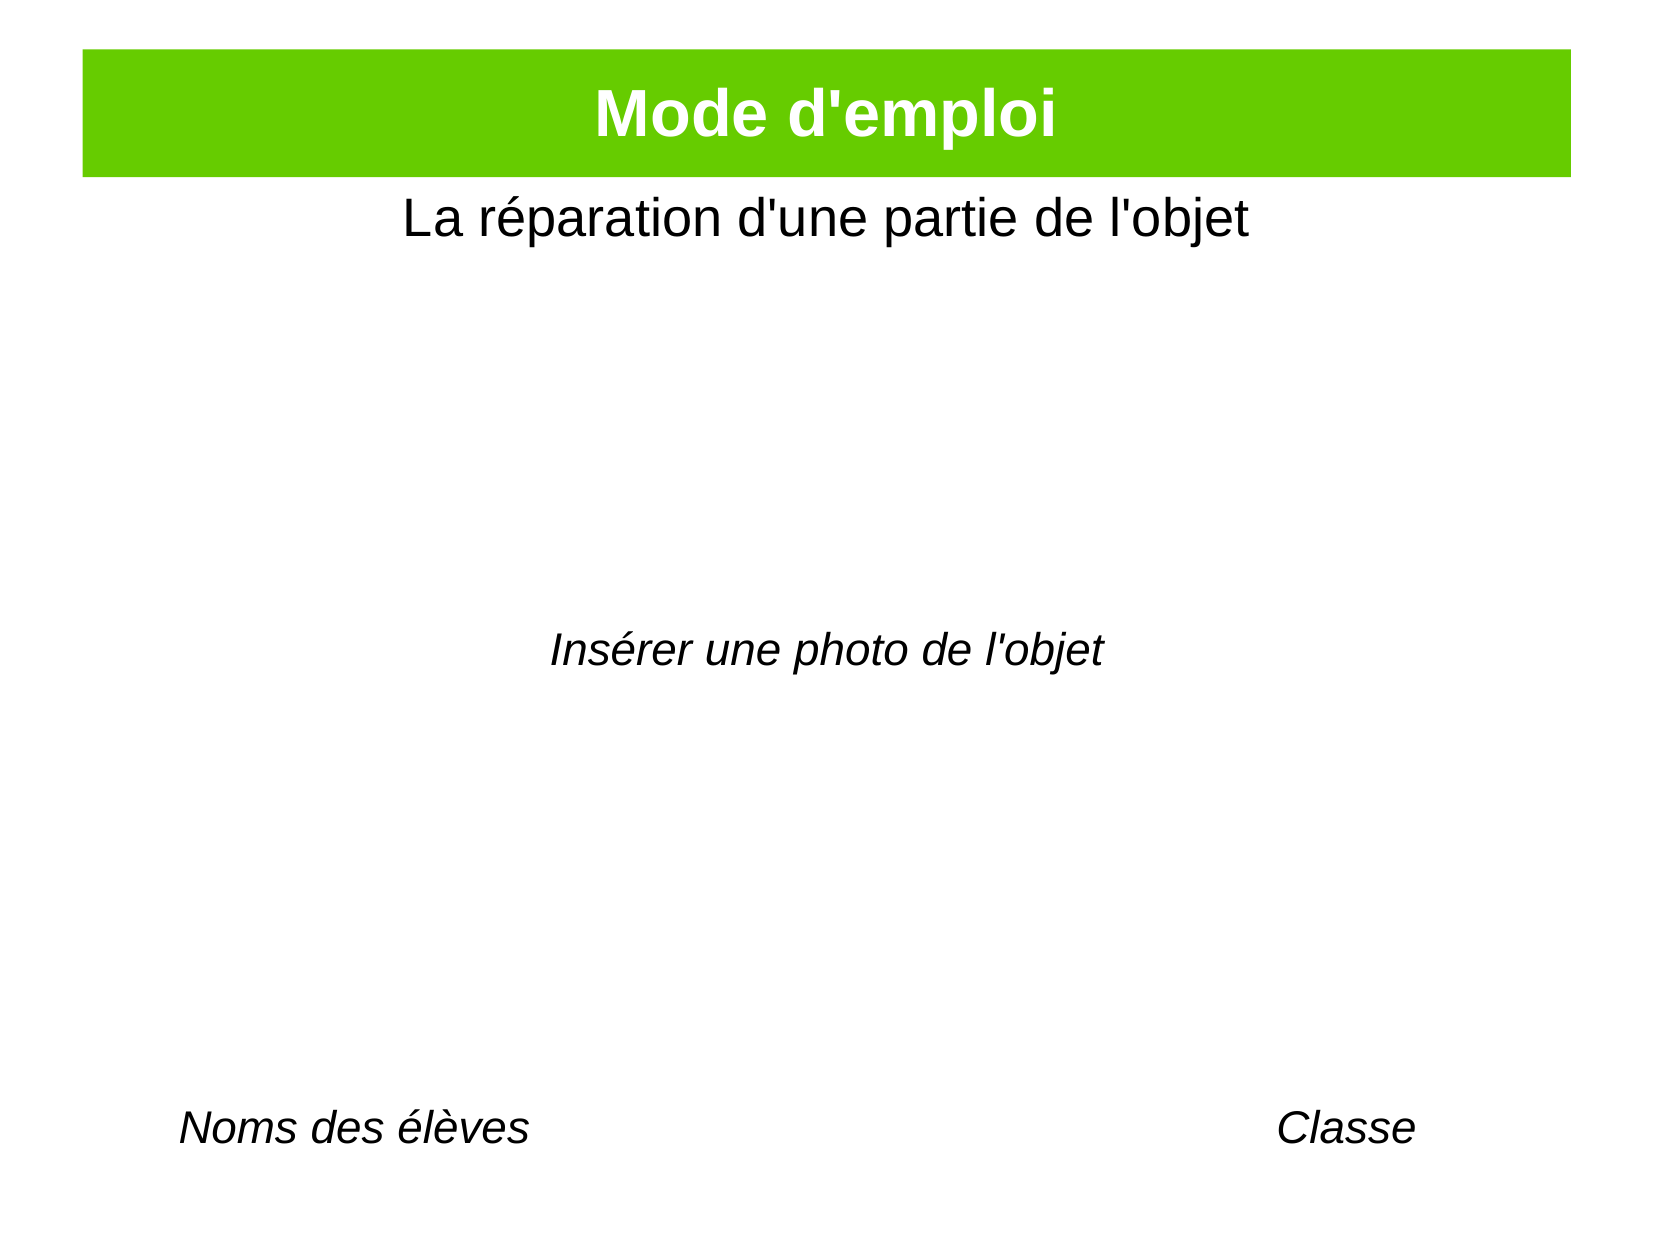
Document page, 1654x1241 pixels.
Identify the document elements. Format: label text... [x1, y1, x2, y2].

title Mode d'emploi [82, 49, 1571, 153]
subtitle Insérer une photo de l'objet [82, 290, 1571, 1010]
text_box Noms des élèves [35, 1062, 674, 1193]
text_box Classe [1027, 1062, 1654, 1193]
title La réparation d'une partie de l'objet [82, 153, 1571, 282]
